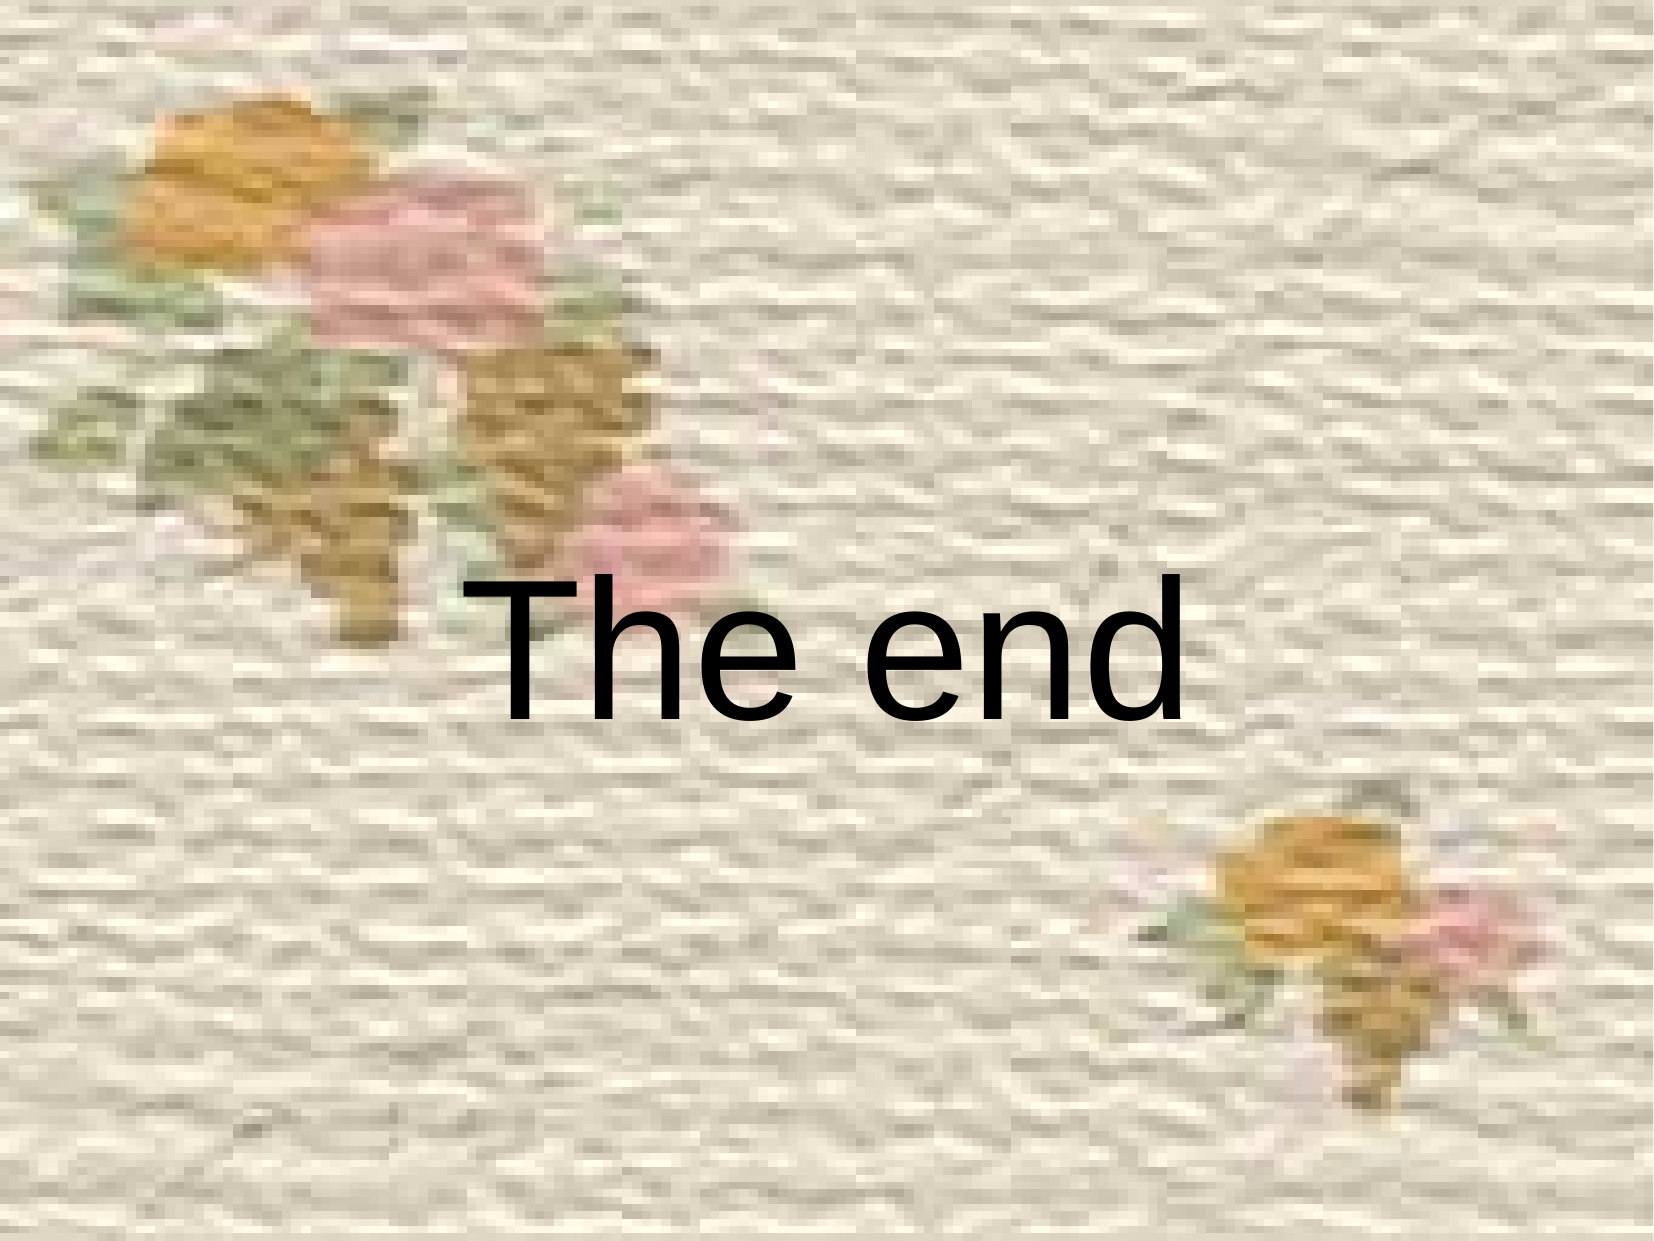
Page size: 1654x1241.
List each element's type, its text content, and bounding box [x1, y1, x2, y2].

picture [0, 0, 1654, 1241]
subtitle The end [82, 290, 1571, 1010]
